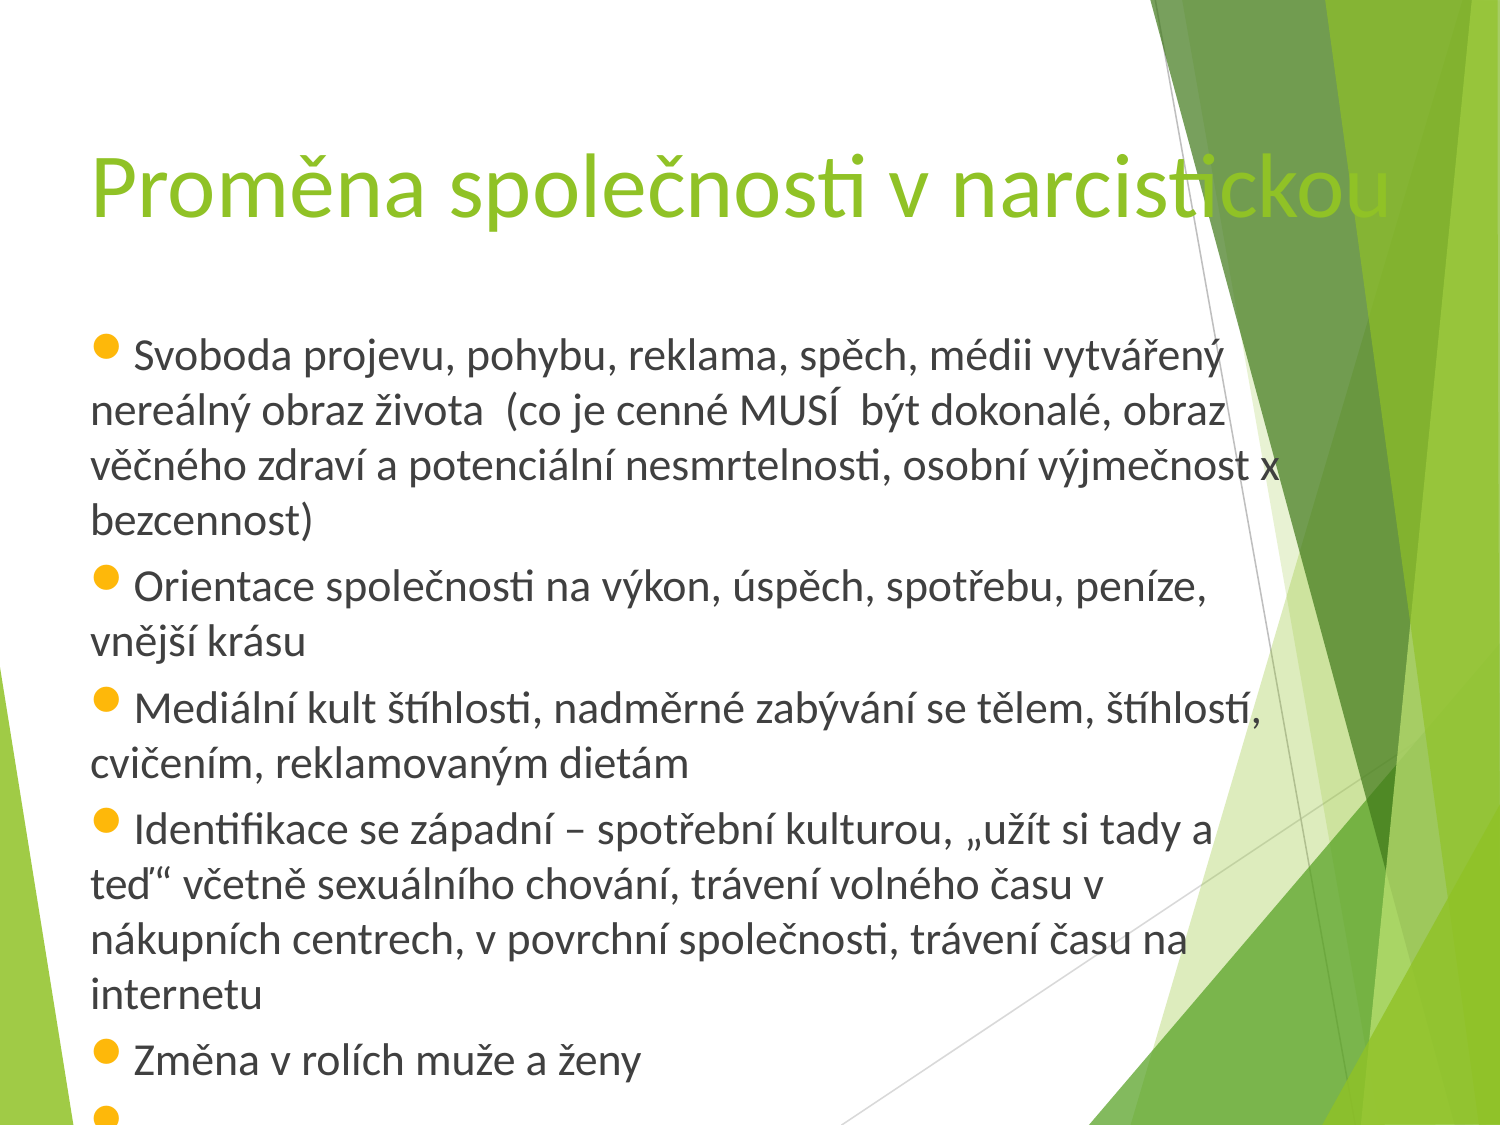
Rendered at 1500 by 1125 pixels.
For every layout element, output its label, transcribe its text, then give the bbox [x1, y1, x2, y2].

title Proměna společnosti v narcistickou [75, 118, 1426, 245]
list Svoboda projevu, pohybu, reklama, spěch, médii vytvářený nereálný obraz života (co je cenné MUSÍ být dokonalé, obraz věčného zdraví a potenciální nesmrtelnosti, osobní výjmečnost x bezcennost) Orientace společnosti na výkon, úspěch, spotřebu, peníze, vnější krásu Mediální kult štíhlosti, nadměrné zabývání se tělem, štíhlostí, cvičením, reklamovaným dietám Identifikace se západní – spotřební kulturou, „užít si tady a teď“ včetně sexuálního chování, trávení volného času v nákupních centrech, v povrchní společnosti, trávení času na internetu Změna v rolích muže a ženy [75, 317, 1305, 1125]
